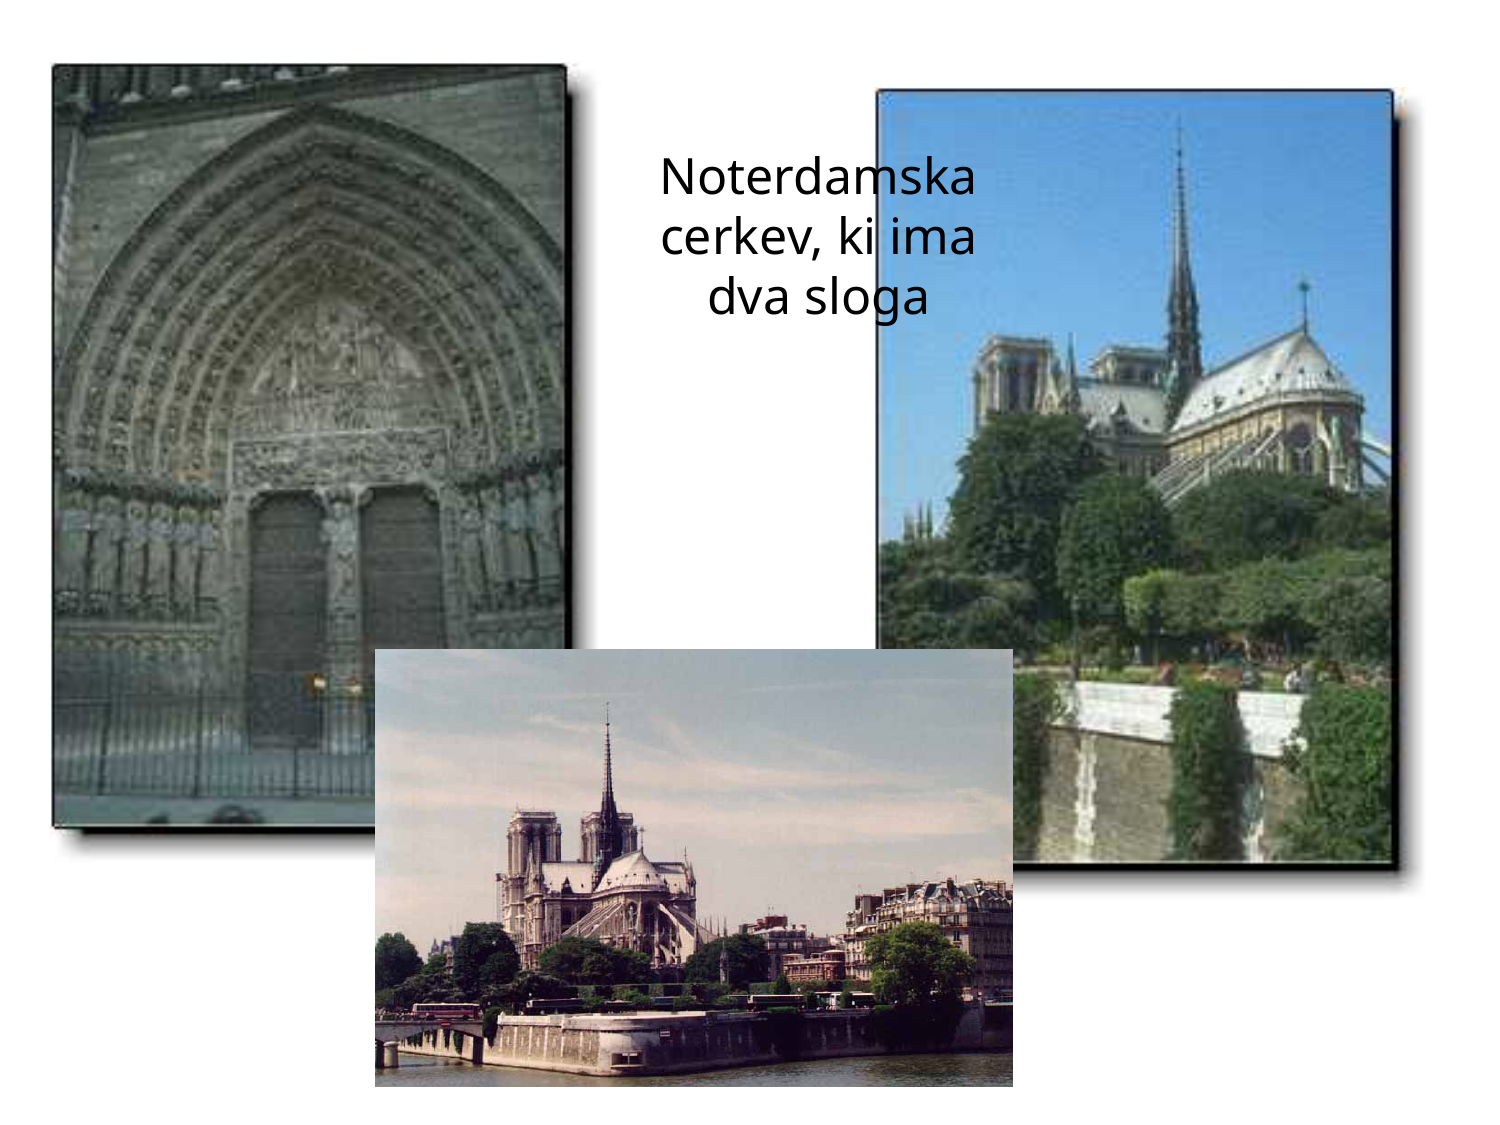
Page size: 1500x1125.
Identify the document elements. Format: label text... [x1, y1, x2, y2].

picture [50, 62, 1428, 1087]
text_box Noterdamska cerkev, ki ima dva sloga [599, 137, 1038, 333]
